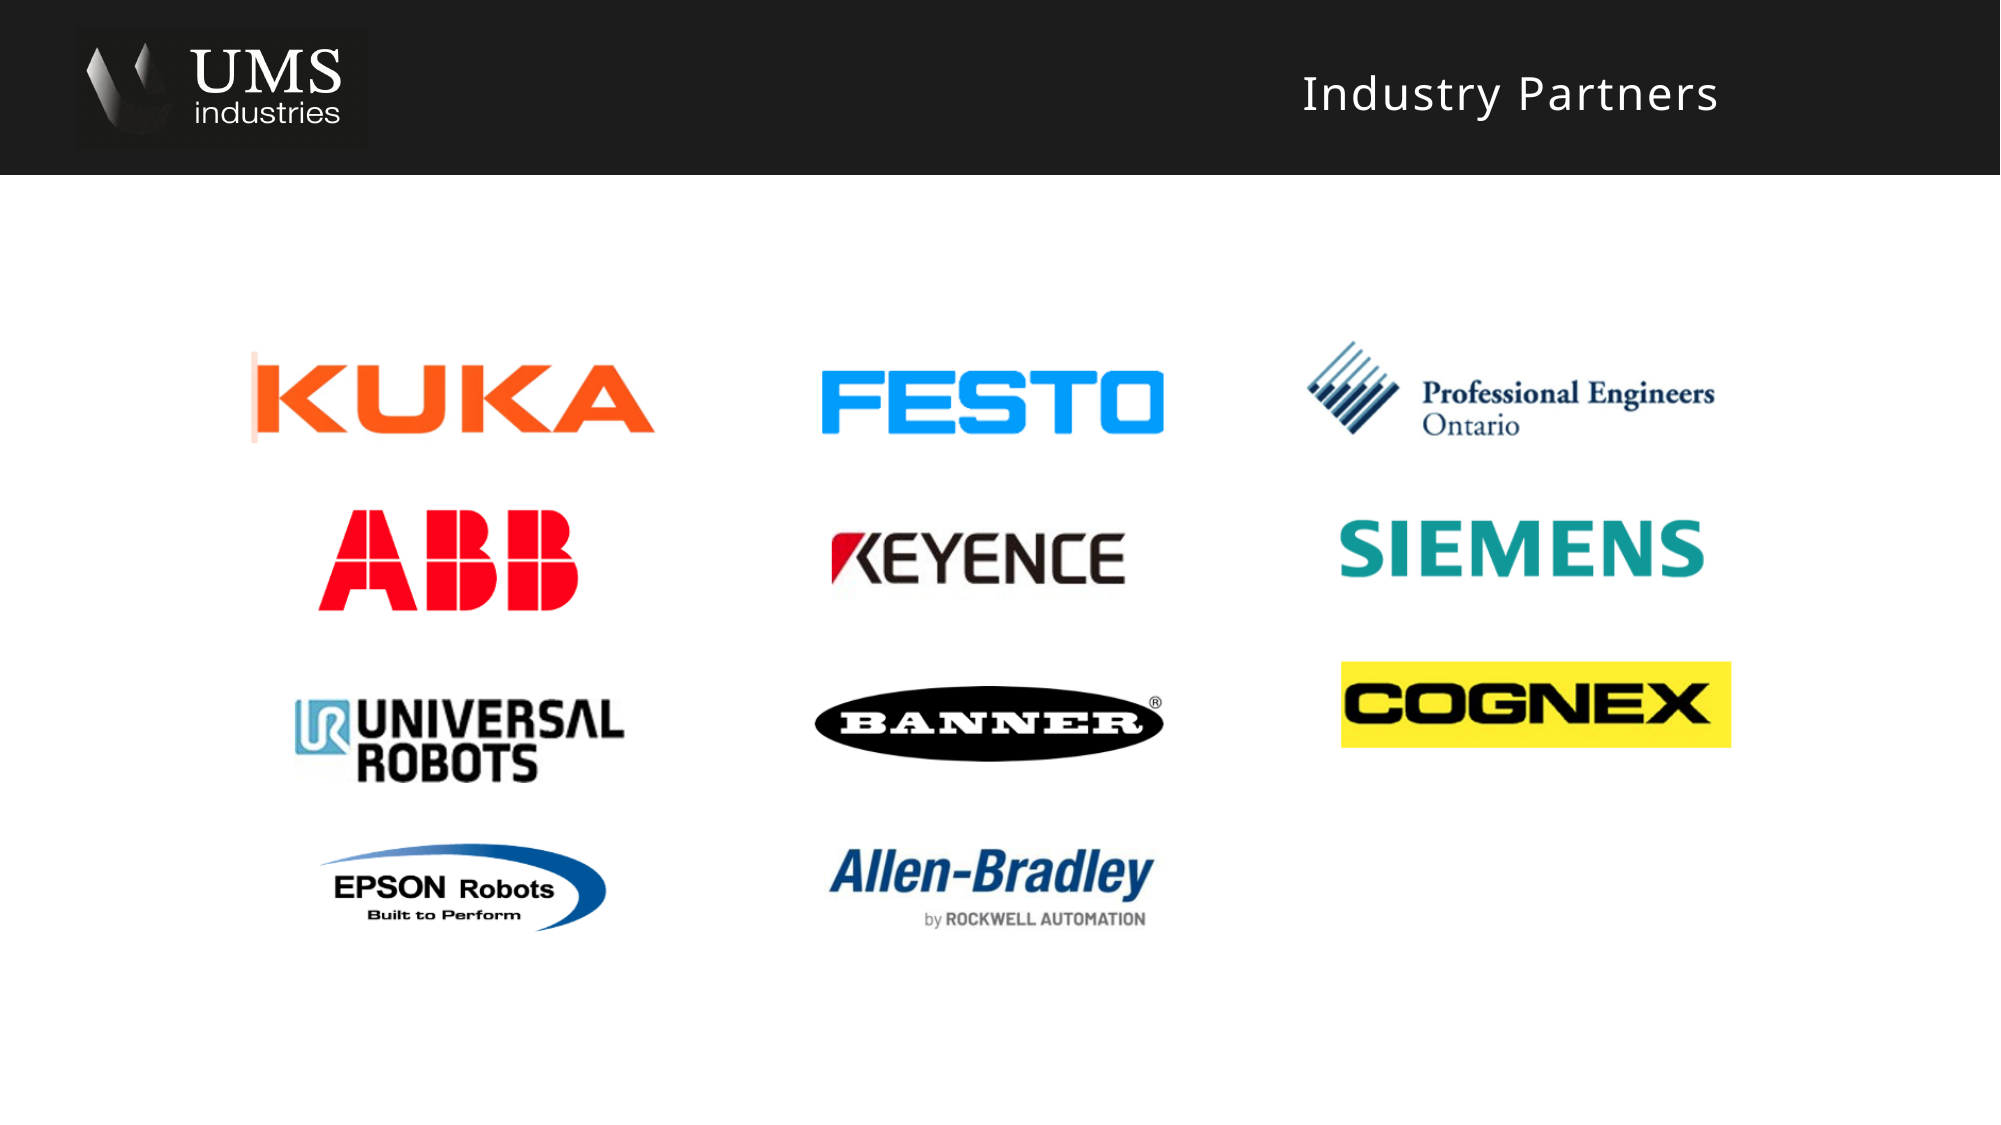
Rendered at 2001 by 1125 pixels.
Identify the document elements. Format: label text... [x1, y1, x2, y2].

text_box Industry Partners [1287, 57, 1924, 128]
picture [196, 292, 1893, 980]
picture [76, 27, 369, 150]
text_box [0, 0, 2000, 1098]
